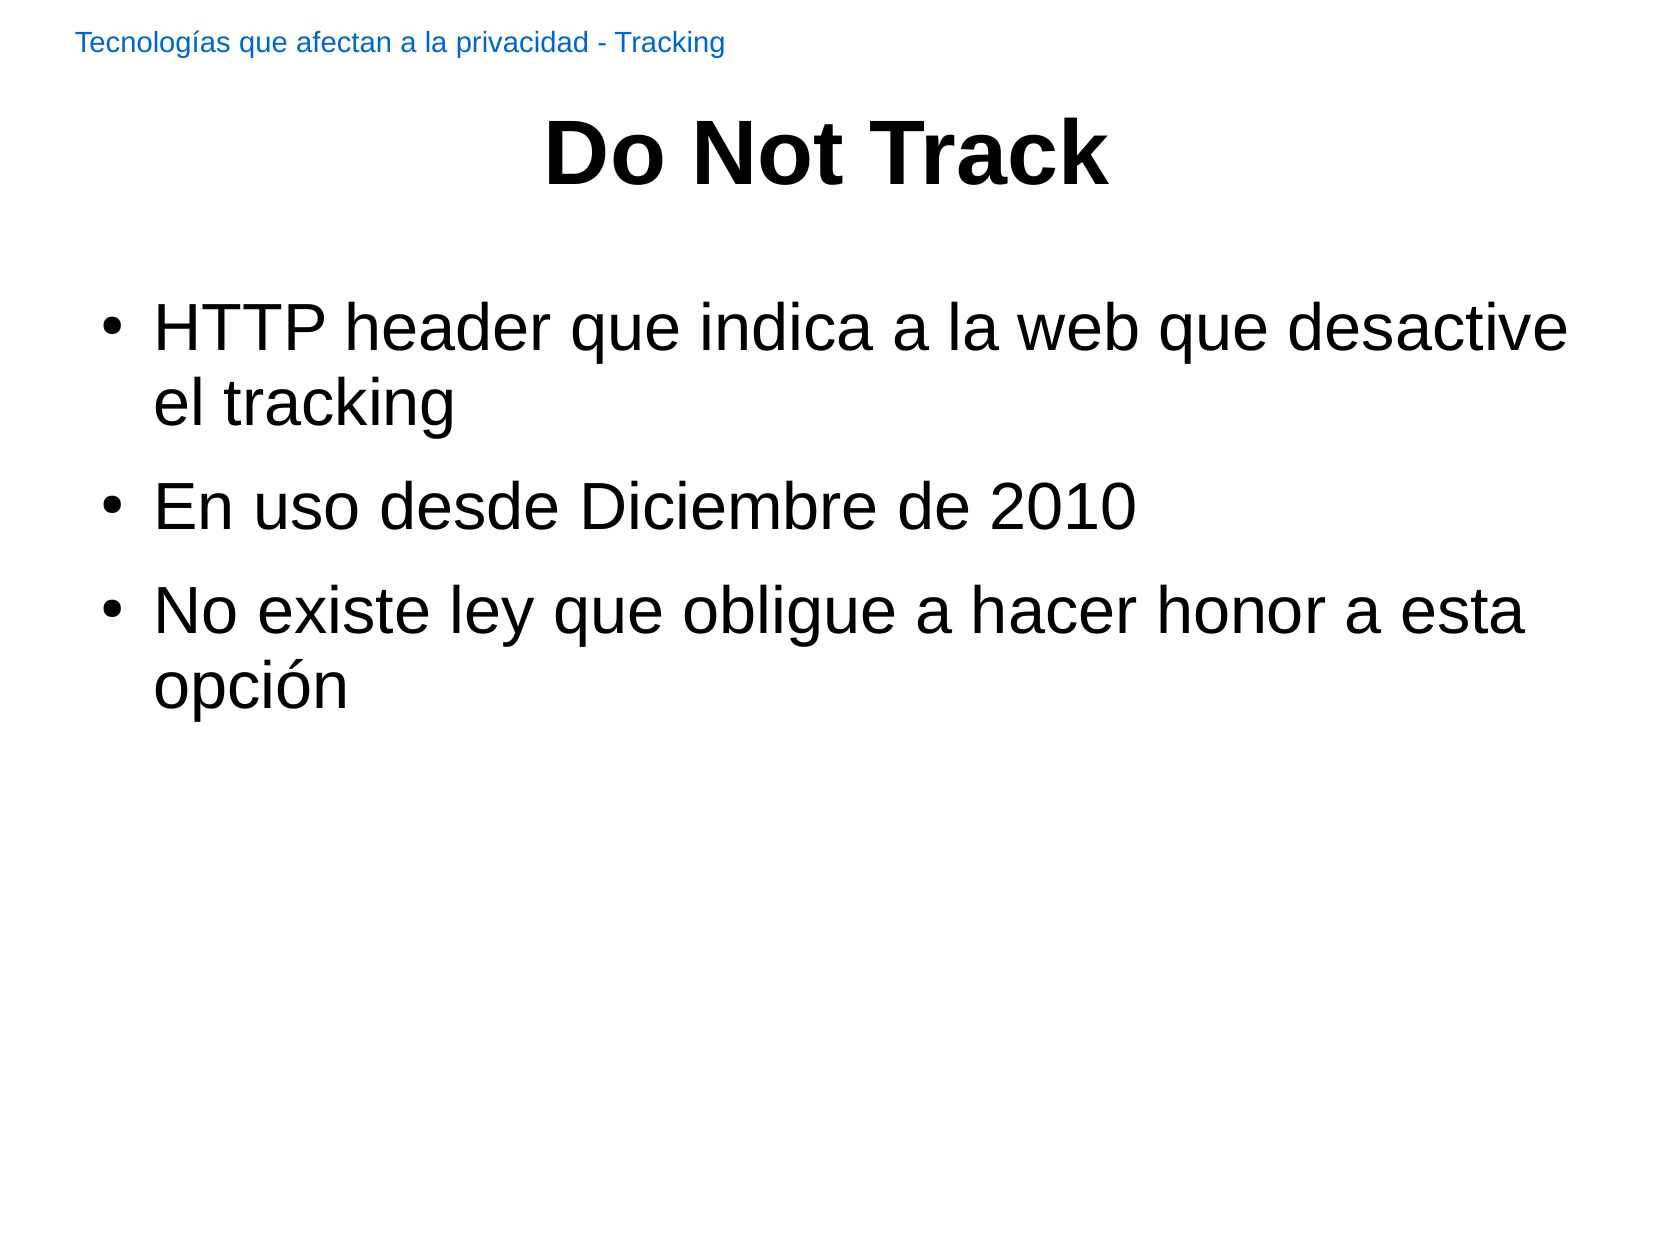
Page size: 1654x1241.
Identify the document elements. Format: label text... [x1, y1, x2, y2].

text_box Tecnologías que afectan a la privacidad - Tracking [60, 18, 961, 66]
title Do Not Track [82, 49, 1571, 257]
list HTTP header que indica a la web que desactive el tracking En uso desde Diciembre de 2010 No existe ley que obligue a hacer honor a esta opción [82, 290, 1571, 1010]
